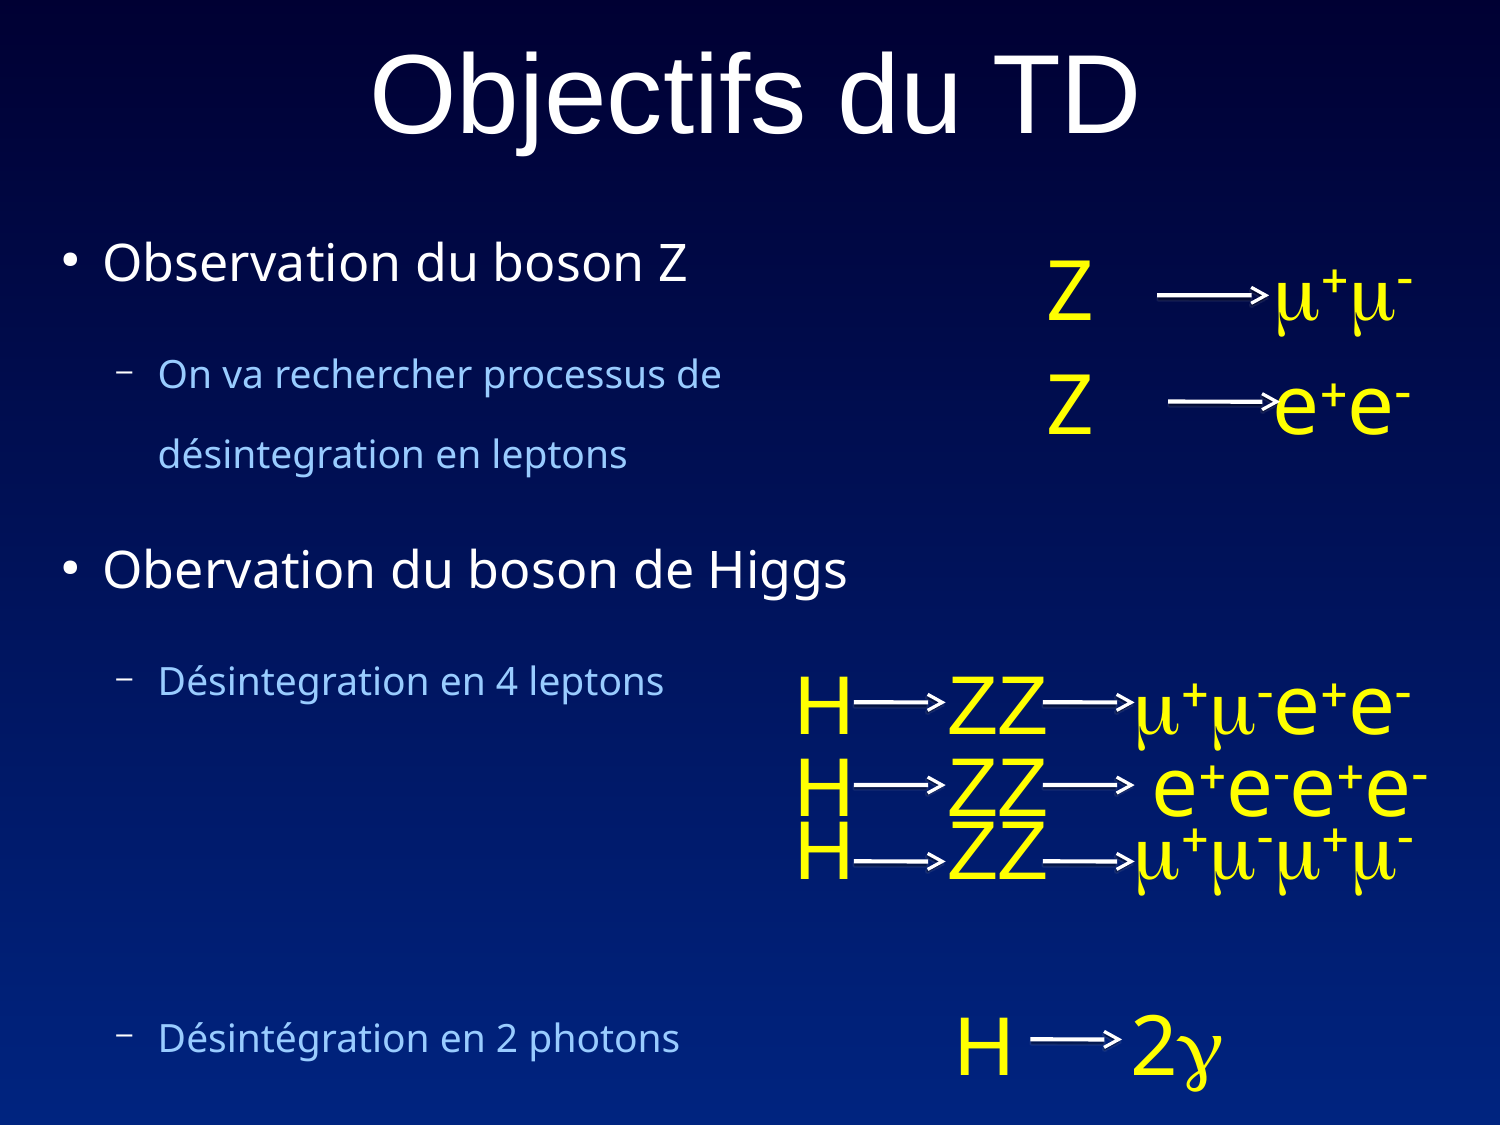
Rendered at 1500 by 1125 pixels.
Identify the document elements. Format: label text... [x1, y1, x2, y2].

text_box H ZZ m+m-m+m- [779, 796, 1446, 921]
text_box H 2g [939, 978, 1323, 1103]
text_box H ZZ e+e-e+e- [779, 720, 1481, 868]
text_box Z m+m- Z e+e- [956, 224, 1500, 651]
text_box H ZZ m+m-e+e- [779, 637, 1453, 720]
title Objectifs du TD [11, 0, 1500, 189]
list Observation du boson Z On va rechercher processus de désintegration en leptons Obervation du boson de Higgs Désintegration en 4 leptons Désintégration en 2 photons [47, 190, 993, 1075]
